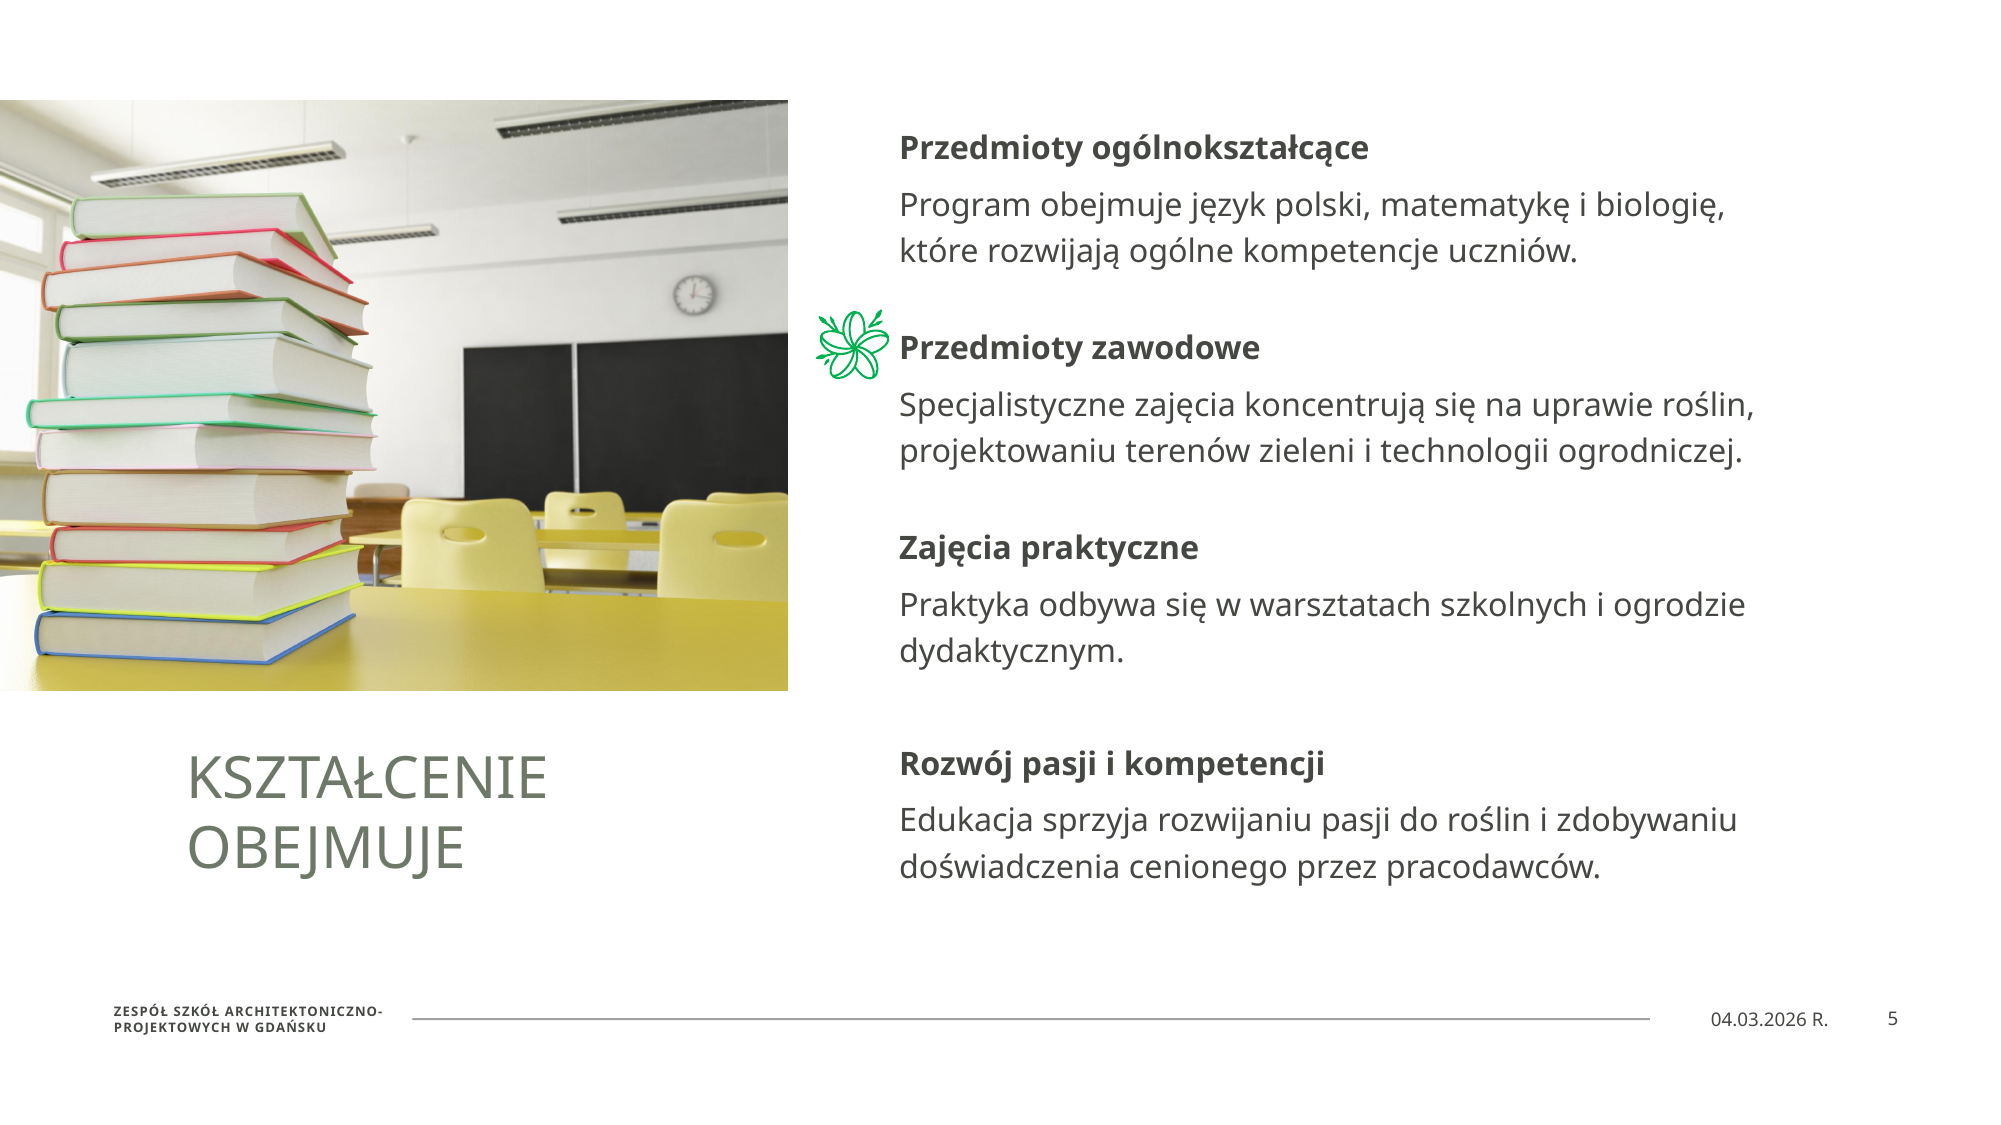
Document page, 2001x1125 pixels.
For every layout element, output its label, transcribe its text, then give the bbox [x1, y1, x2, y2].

slide_number 04.03.2026 r. [1650, 989, 1842, 1049]
slide_number 12 [1842, 989, 1914, 1049]
picture [803, 295, 904, 396]
list Przedmioty ogólnokształcące Program obejmuje język polski, matematykę i biologię, które rozwijają ogólne kompetencje uczniów. Przedmioty zawodowe Specjalistyczne zajęcia koncentrują się na uprawie roślin, projektowaniu terenów zieleni i technologii ogrodniczej. Zajęcia praktyczne Praktyka odbywa się w warsztatach szkolnych i ogrodzie dydaktycznym. Rozwój pasji i kompetencji Edukacja sprzyja rozwijaniu pasji do roślin i zdobywaniu doświadczenia cenionego przez pracodawców. [884, 112, 1775, 967]
picture [0, 100, 788, 691]
title Kształcenie obejmuje [164, 717, 804, 944]
footer Zespół Szkół Architektoniczno-Projektowych w Gdańsku [98, 989, 413, 1049]
